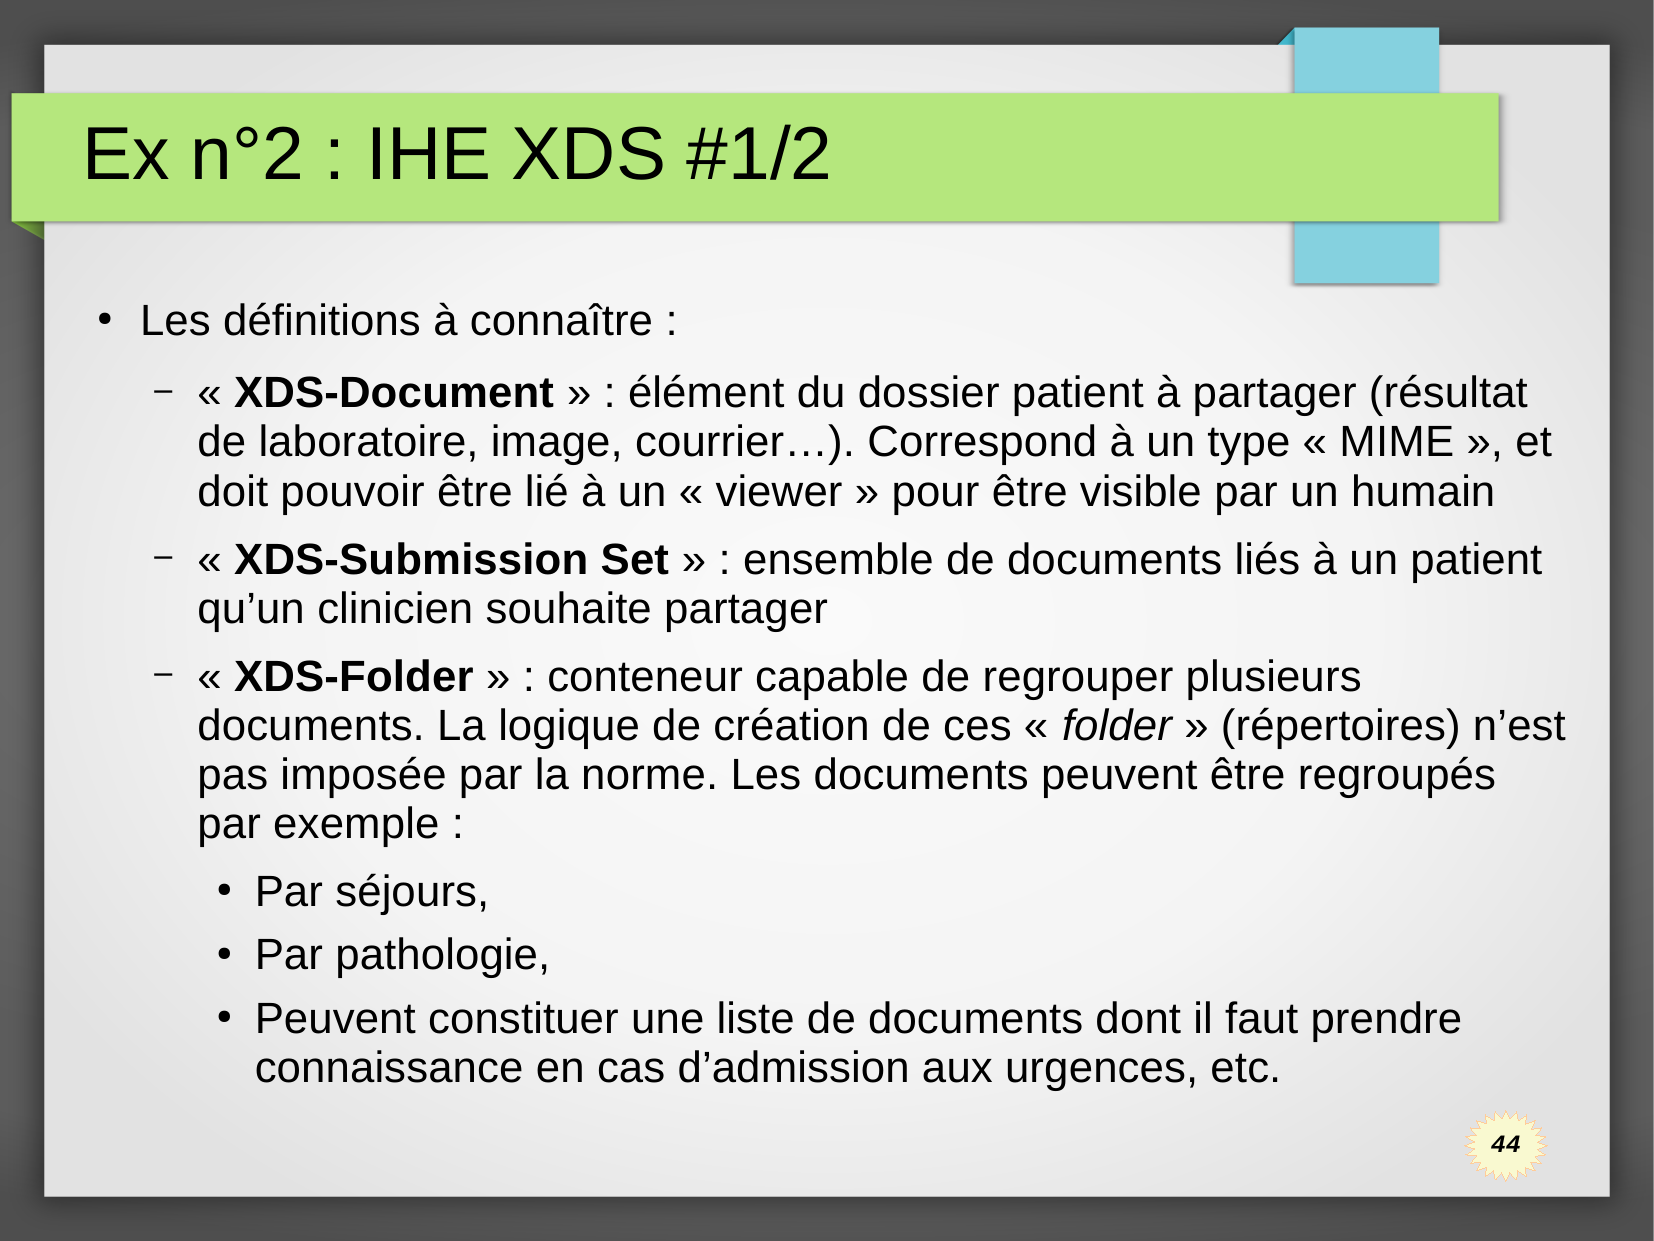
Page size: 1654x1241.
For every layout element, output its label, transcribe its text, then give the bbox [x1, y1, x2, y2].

title Ex n°2 : IHE XDS #1/2 [82, 94, 1264, 213]
list Les définitions à connaître : « XDS-Document » : élément du dossier patient à partager (résultat de laboratoire, image, courrier…). Correspond à un type « MIME », et doit pouvoir être lié à un « viewer » pour être visible par un humain « XDS-Submission Set » : ensemble de documents liés à un patient qu’un clinicien souhaite partager « XDS-Folder » : conteneur capable de regrouper plusieurs documents. La logique de création de ces « folder » (répertoires) n’est pas imposée par la norme. Les documents peuvent être regroupés par exemple : Par séjours, Par pathologie, Peuvent constituer une liste de documents dont il faut prendre connaissance en cas d’admission aux urgences, etc. [82, 295, 1571, 1111]
picture [0, 0, 1654, 1241]
